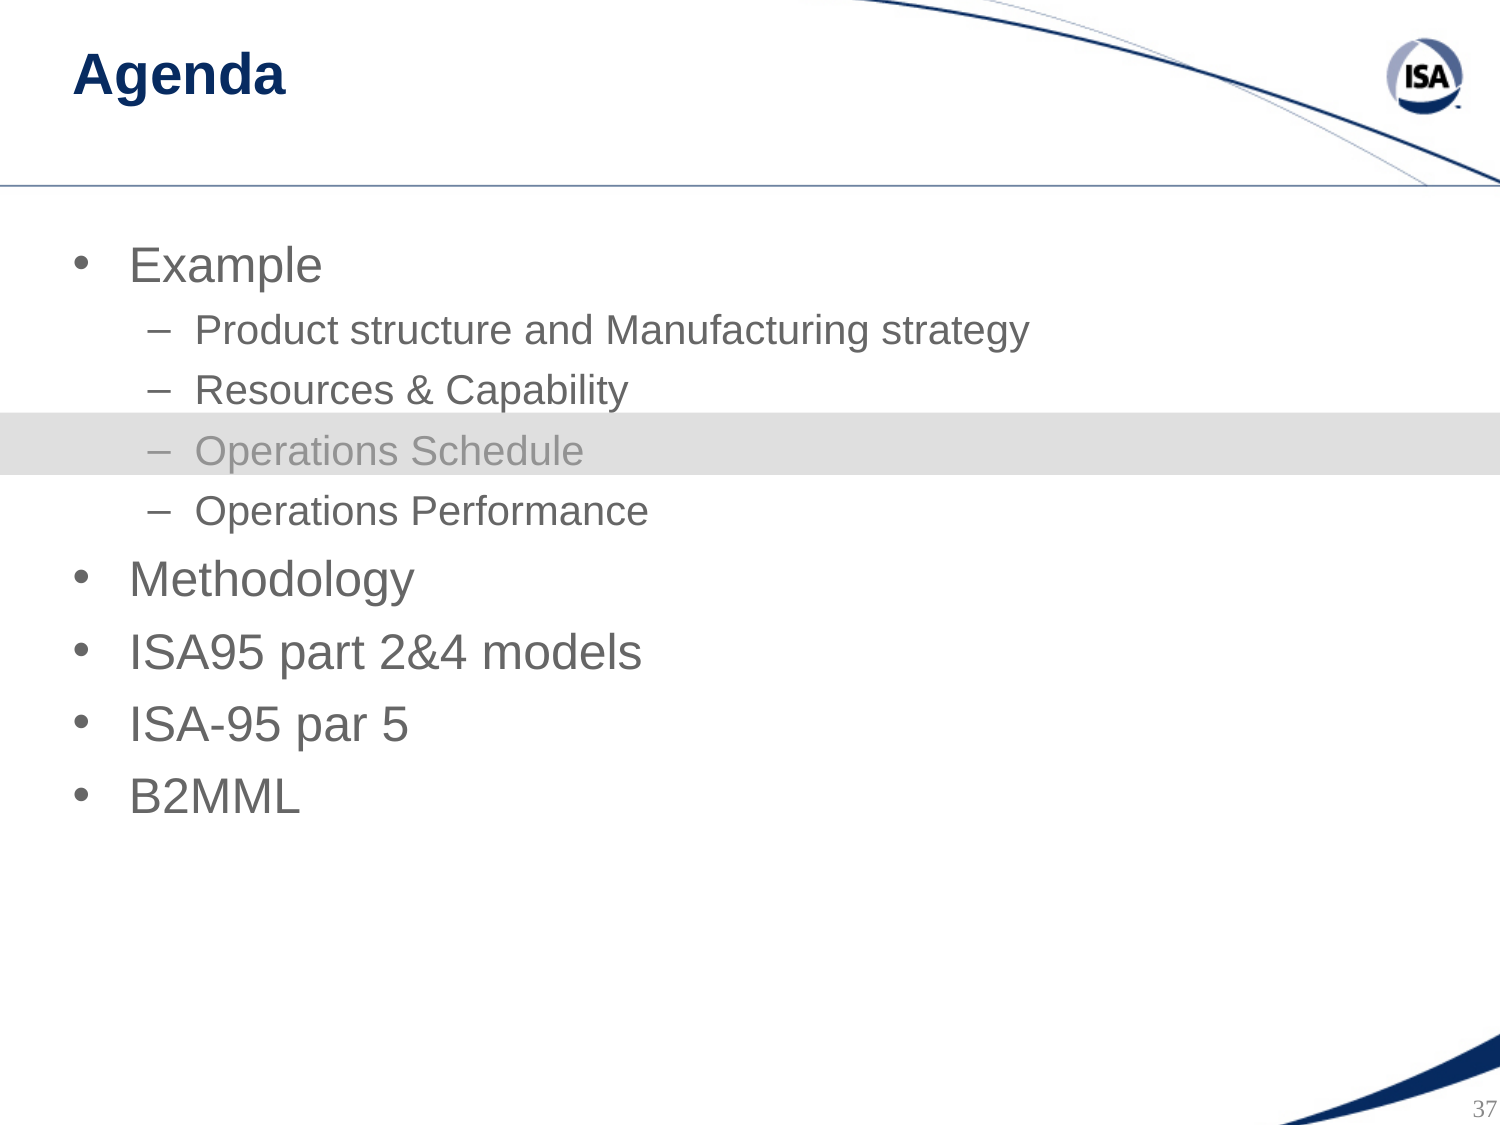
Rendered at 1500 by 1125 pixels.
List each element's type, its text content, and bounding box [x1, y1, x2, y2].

title Agenda [57, 28, 1333, 217]
picture [0, 475, 1500, 1125]
list Example Product structure and Manufacturing strategy Resources & Capability Operations Schedule Operations Performance Methodology ISA95 part 2&4 models ISA-95 par 5 B2MML [57, 475, 1413, 988]
list Example Product structure and Manufacturing strategy Resources & Capability Operations Schedule Operations Performance Methodology ISA95 part 2&4 models ISA-95 par 5 B2MML [57, 224, 1413, 412]
text_box [0, 412, 1500, 475]
picture [0, 0, 1500, 412]
